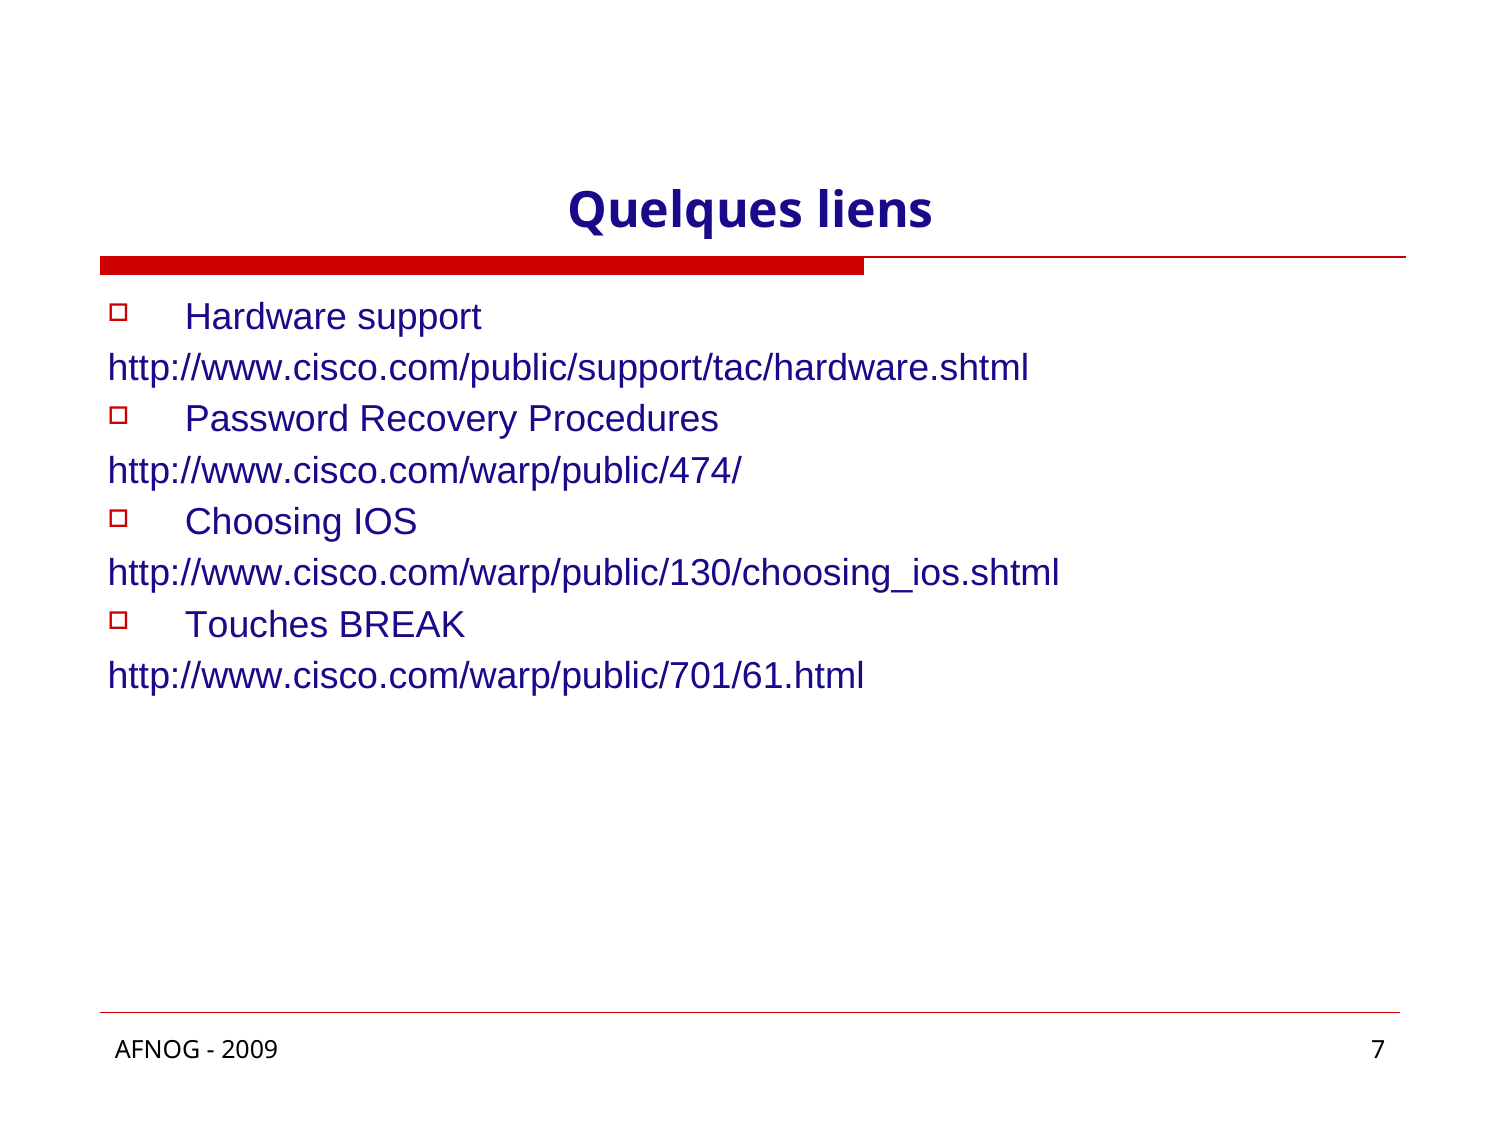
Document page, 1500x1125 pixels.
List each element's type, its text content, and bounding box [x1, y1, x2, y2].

list Hardware support http://www.cisco.com/public/support/tac/hardware.shtml Password Recovery Procedures http://www.cisco.com/warp/public/474/ Choosing IOS http://www.cisco.com/warp/public/130/choosing_ios.shtml Touches BREAK http://www.cisco.com/warp/public/701/61.html [92, 287, 1406, 988]
title Quelques liens [94, 49, 1407, 250]
